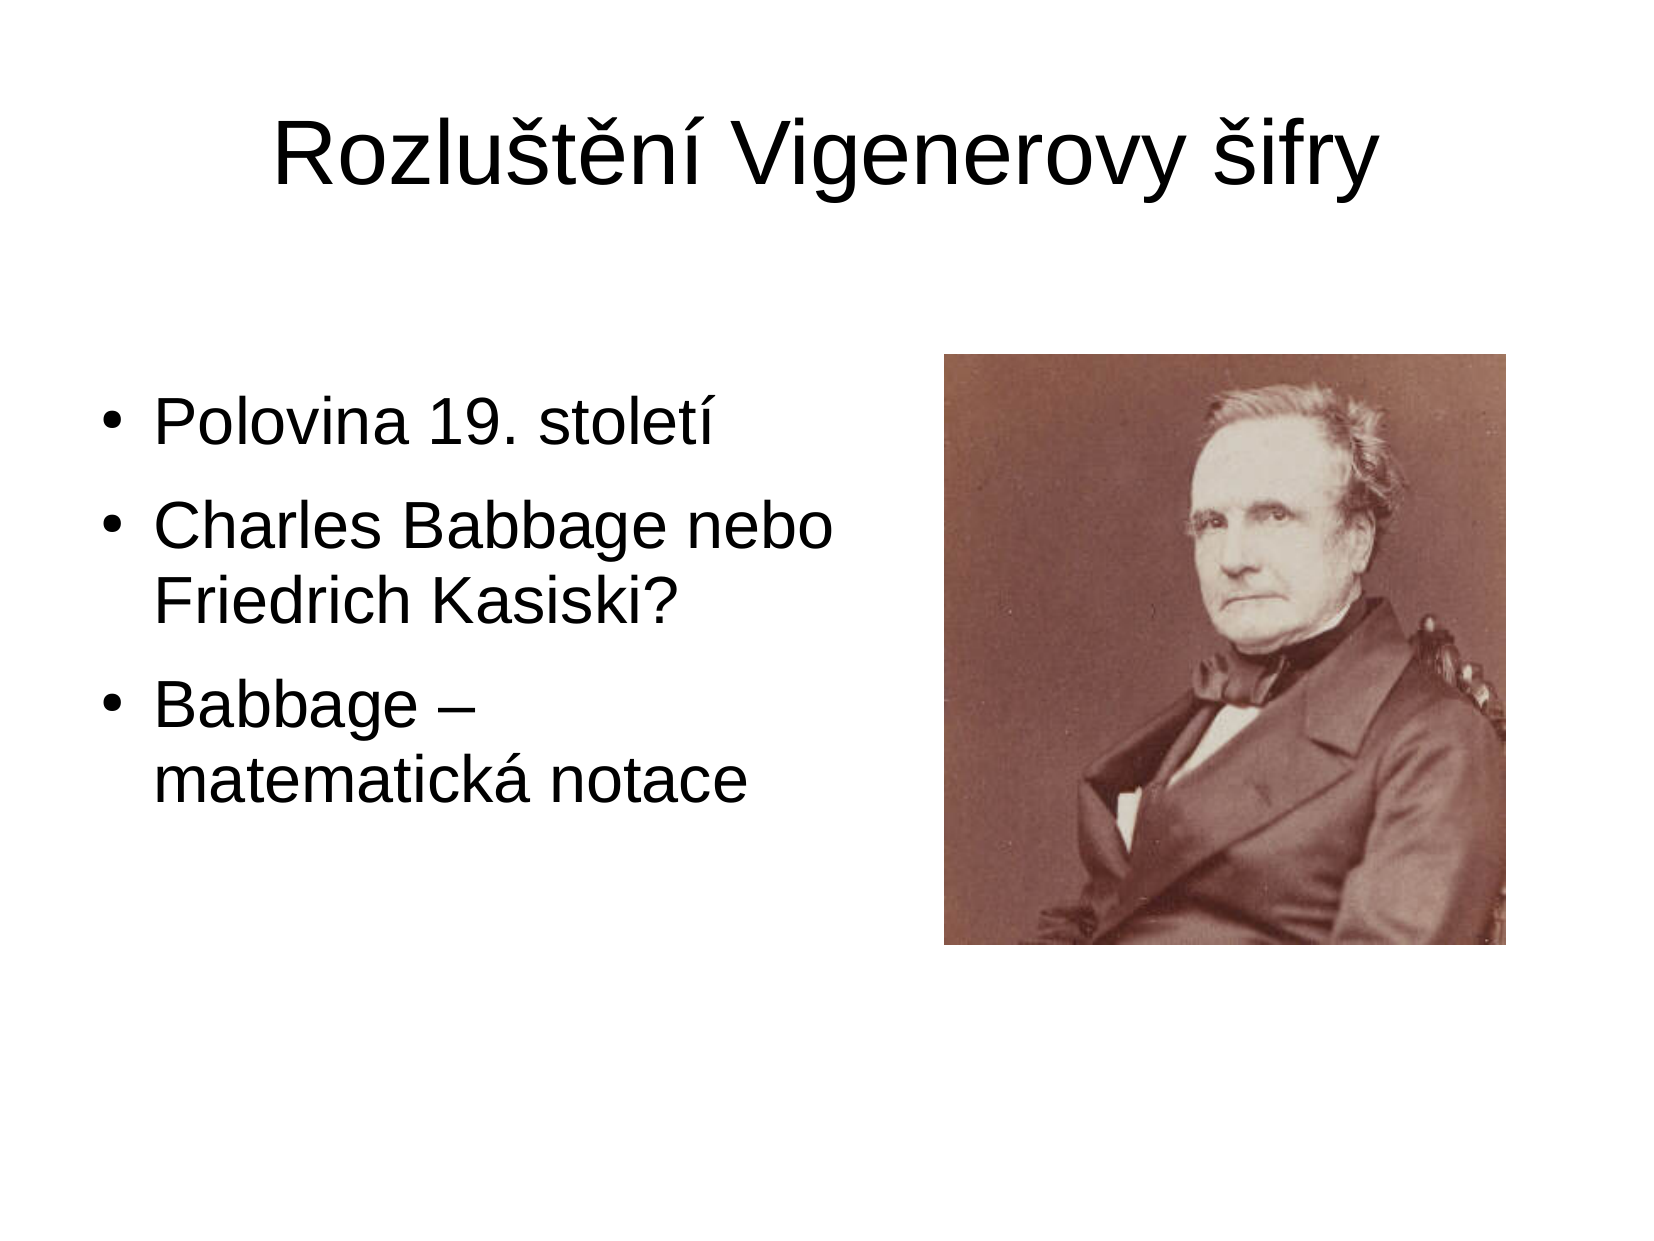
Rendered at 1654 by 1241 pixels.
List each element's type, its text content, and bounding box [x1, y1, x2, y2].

picture [944, 354, 1506, 945]
title Rozluštění Vigenerovy šifry [82, 56, 1571, 250]
list Polovina 19. století Charles Babbage nebo Friedrich Kasiski? Babbage – matematická notace [82, 383, 857, 1094]
